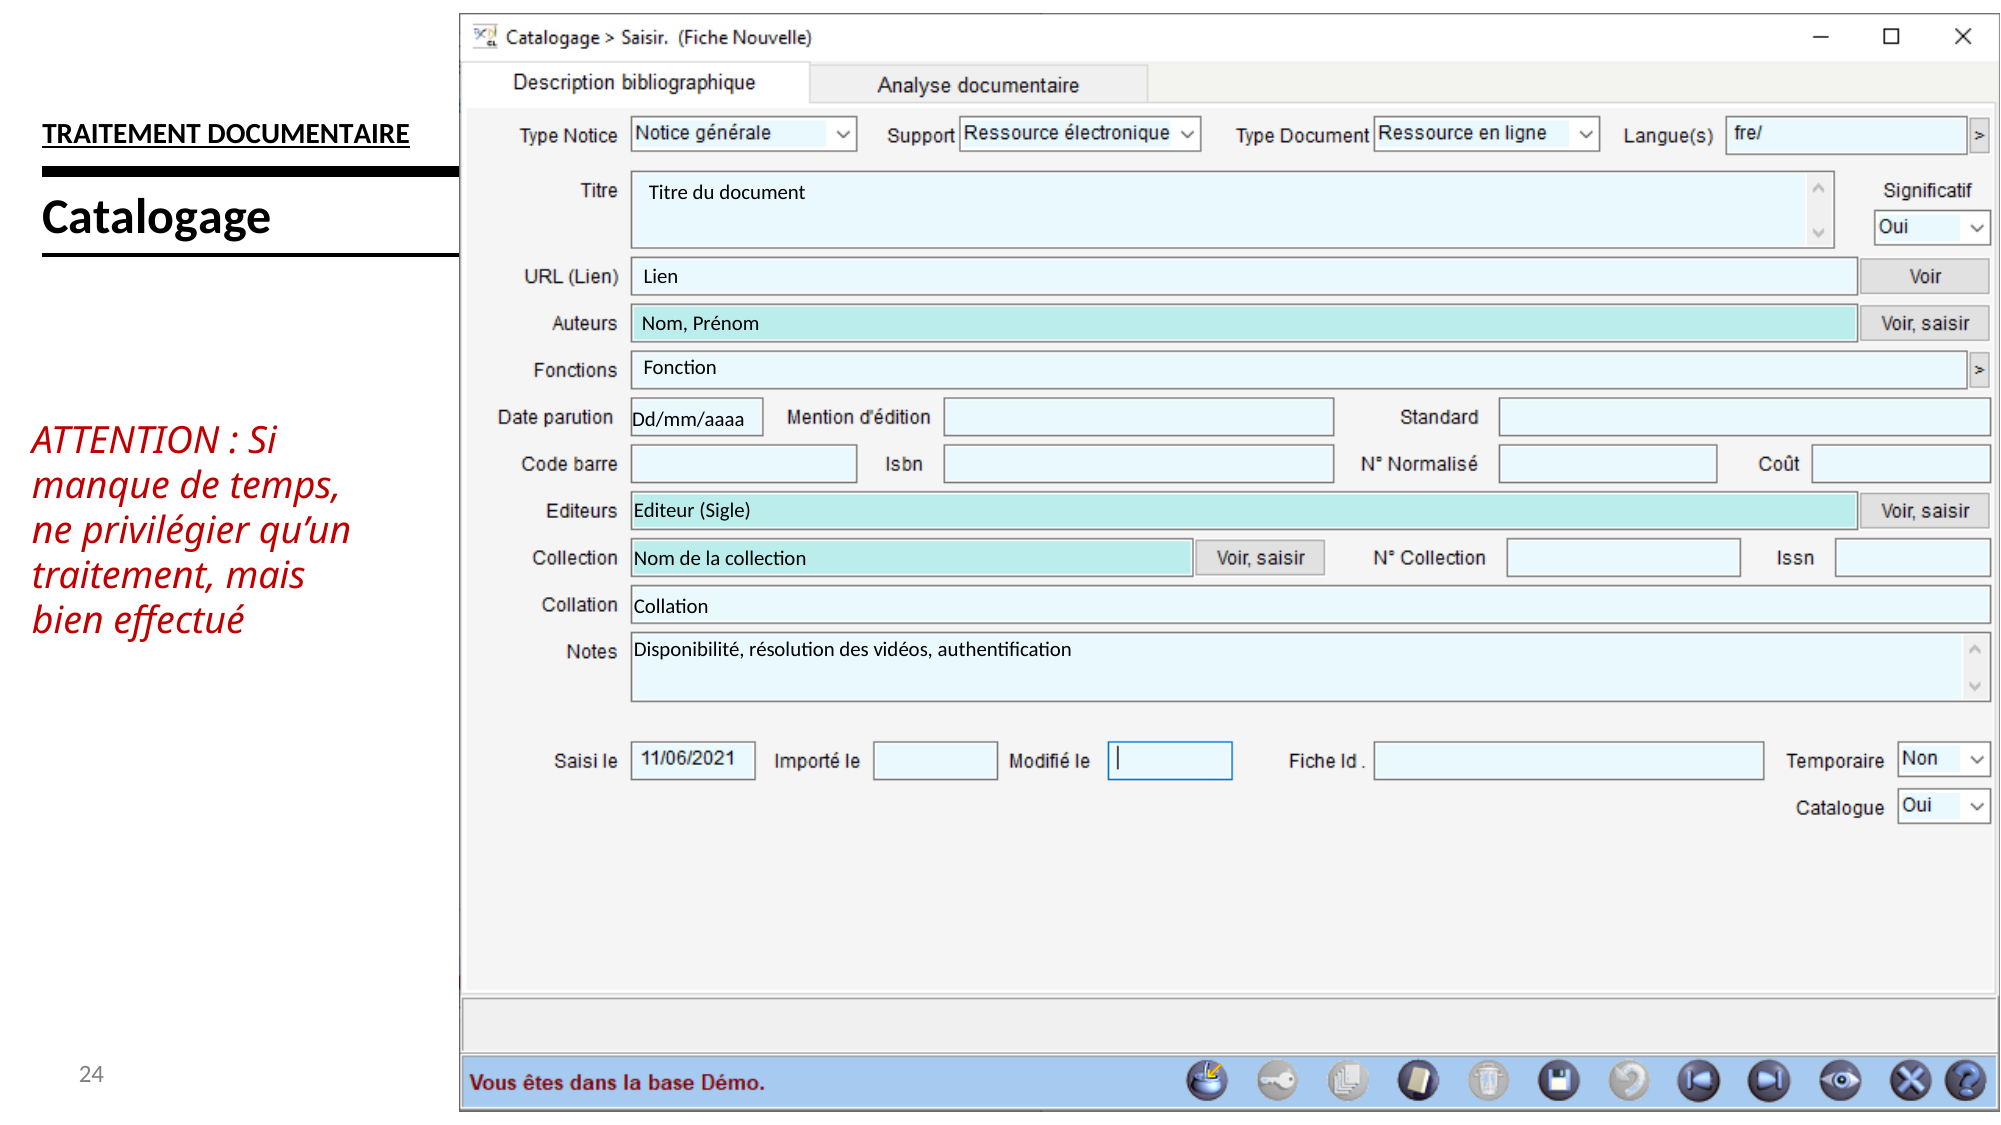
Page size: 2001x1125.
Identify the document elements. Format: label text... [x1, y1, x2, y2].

text_box [63, 1042, 514, 1103]
picture [459, 13, 2000, 1112]
text_box Titre du document [633, 171, 1356, 212]
text_box Lien [628, 255, 1351, 296]
text_box Fonction [628, 346, 1351, 387]
text_box Nom, Prénom [626, 301, 1349, 343]
text_box Disponibilité, résolution des vidéos, authentification [633, 635, 1097, 661]
text_box Catalogage [42, 183, 275, 245]
text_box ATTENTION : Si manque de temps, ne privilégier qu’un traitement, mais bien effectué [31, 408, 385, 651]
text_box Collation [633, 592, 1097, 619]
text_box TRAITEMENT DOCUMENTAIRE [42, 114, 414, 150]
text_box Nom de la collection [633, 544, 1097, 570]
text_box Dd/mm/aaaa [632, 405, 763, 431]
text_box Editeur (Sigle) [633, 496, 1097, 522]
